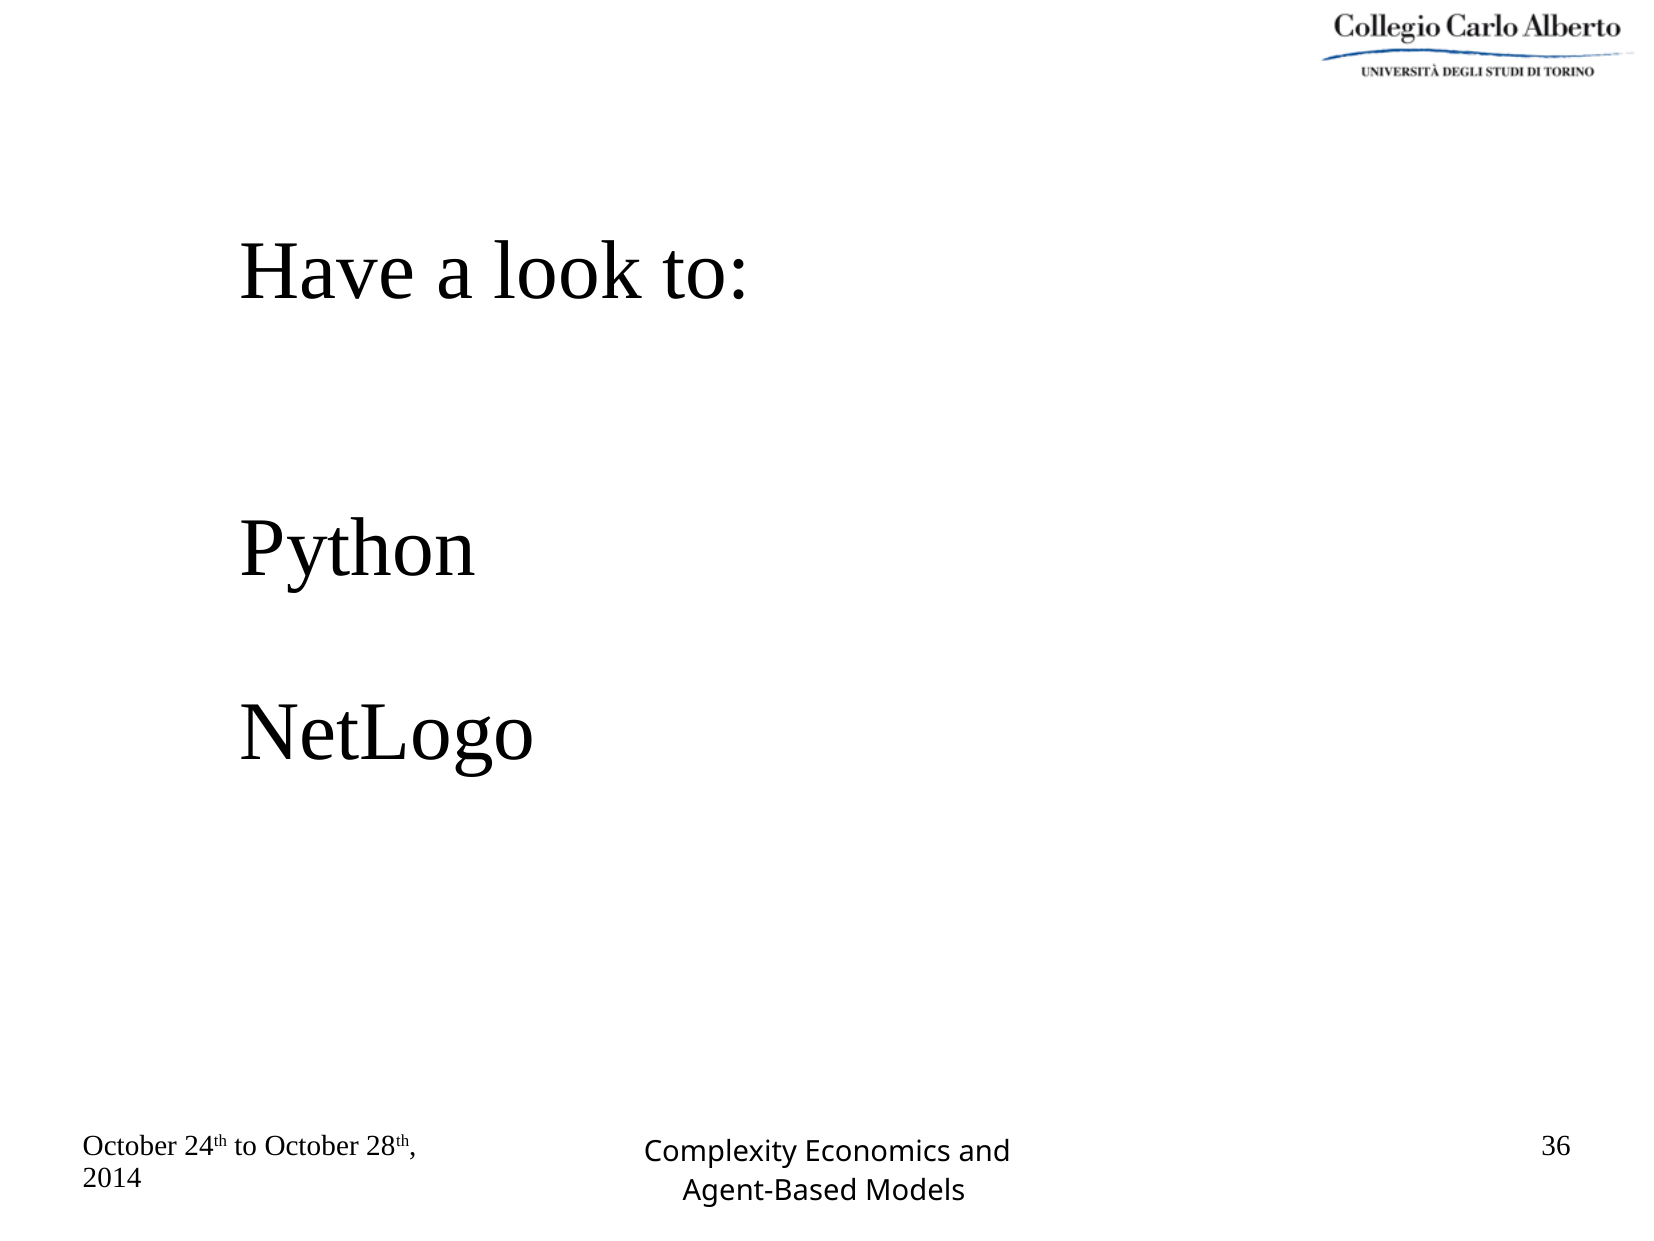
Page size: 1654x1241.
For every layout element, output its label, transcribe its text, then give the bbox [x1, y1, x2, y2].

text_box Have a look to: Python NetLogo [225, 216, 767, 786]
picture [1312, 0, 1645, 92]
